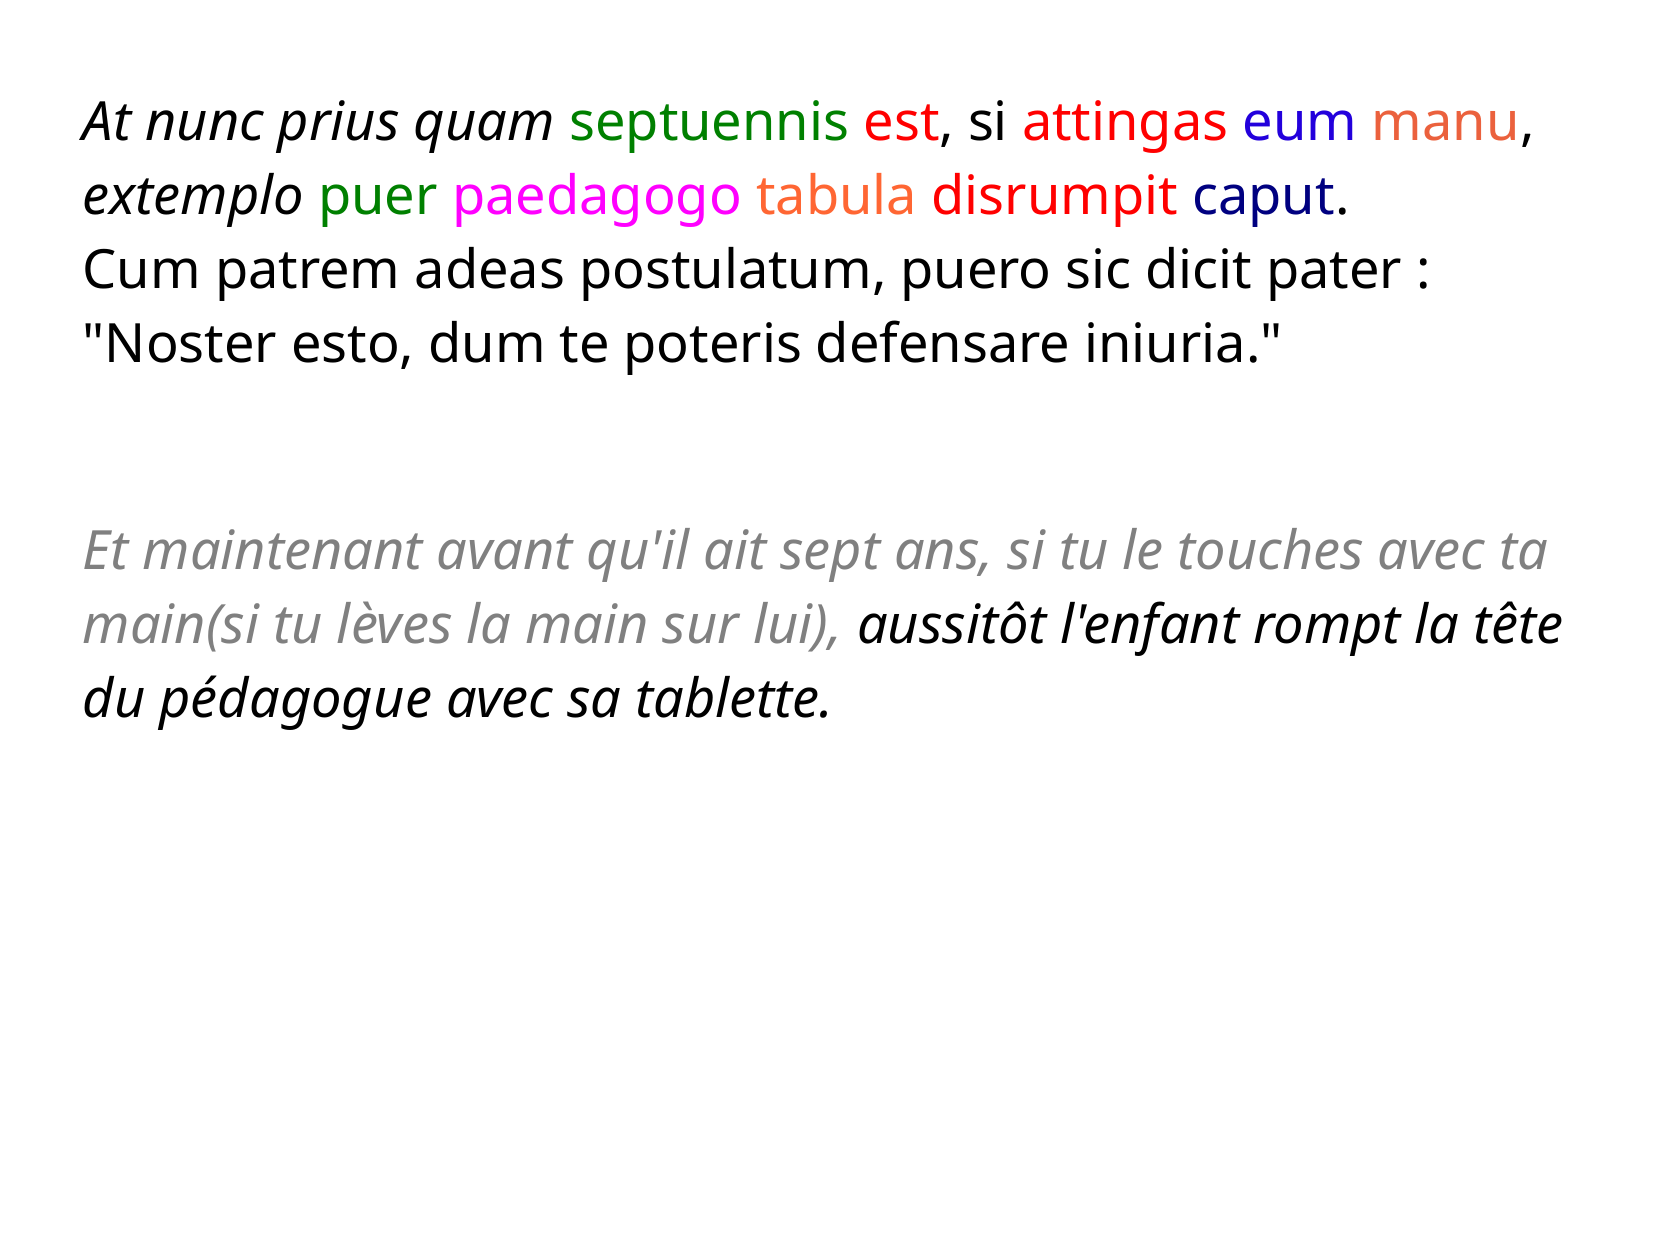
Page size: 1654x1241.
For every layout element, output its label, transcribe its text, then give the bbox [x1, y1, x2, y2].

list At nunc prius quam septuennis est, si attingas eum manu, extemplo puer paedagogo tabula disrumpit caput. Cum patrem adeas postulatum, puero sic dicit pater : "Noster esto, dum te poteris defensare iniuria." Et maintenant avant qu'il ait sept ans, si tu le touches avec ta main(si tu lèves la main sur lui), aussitôt l'enfant rompt la tête du pédagogue avec sa tablette. [82, 82, 1571, 1109]
